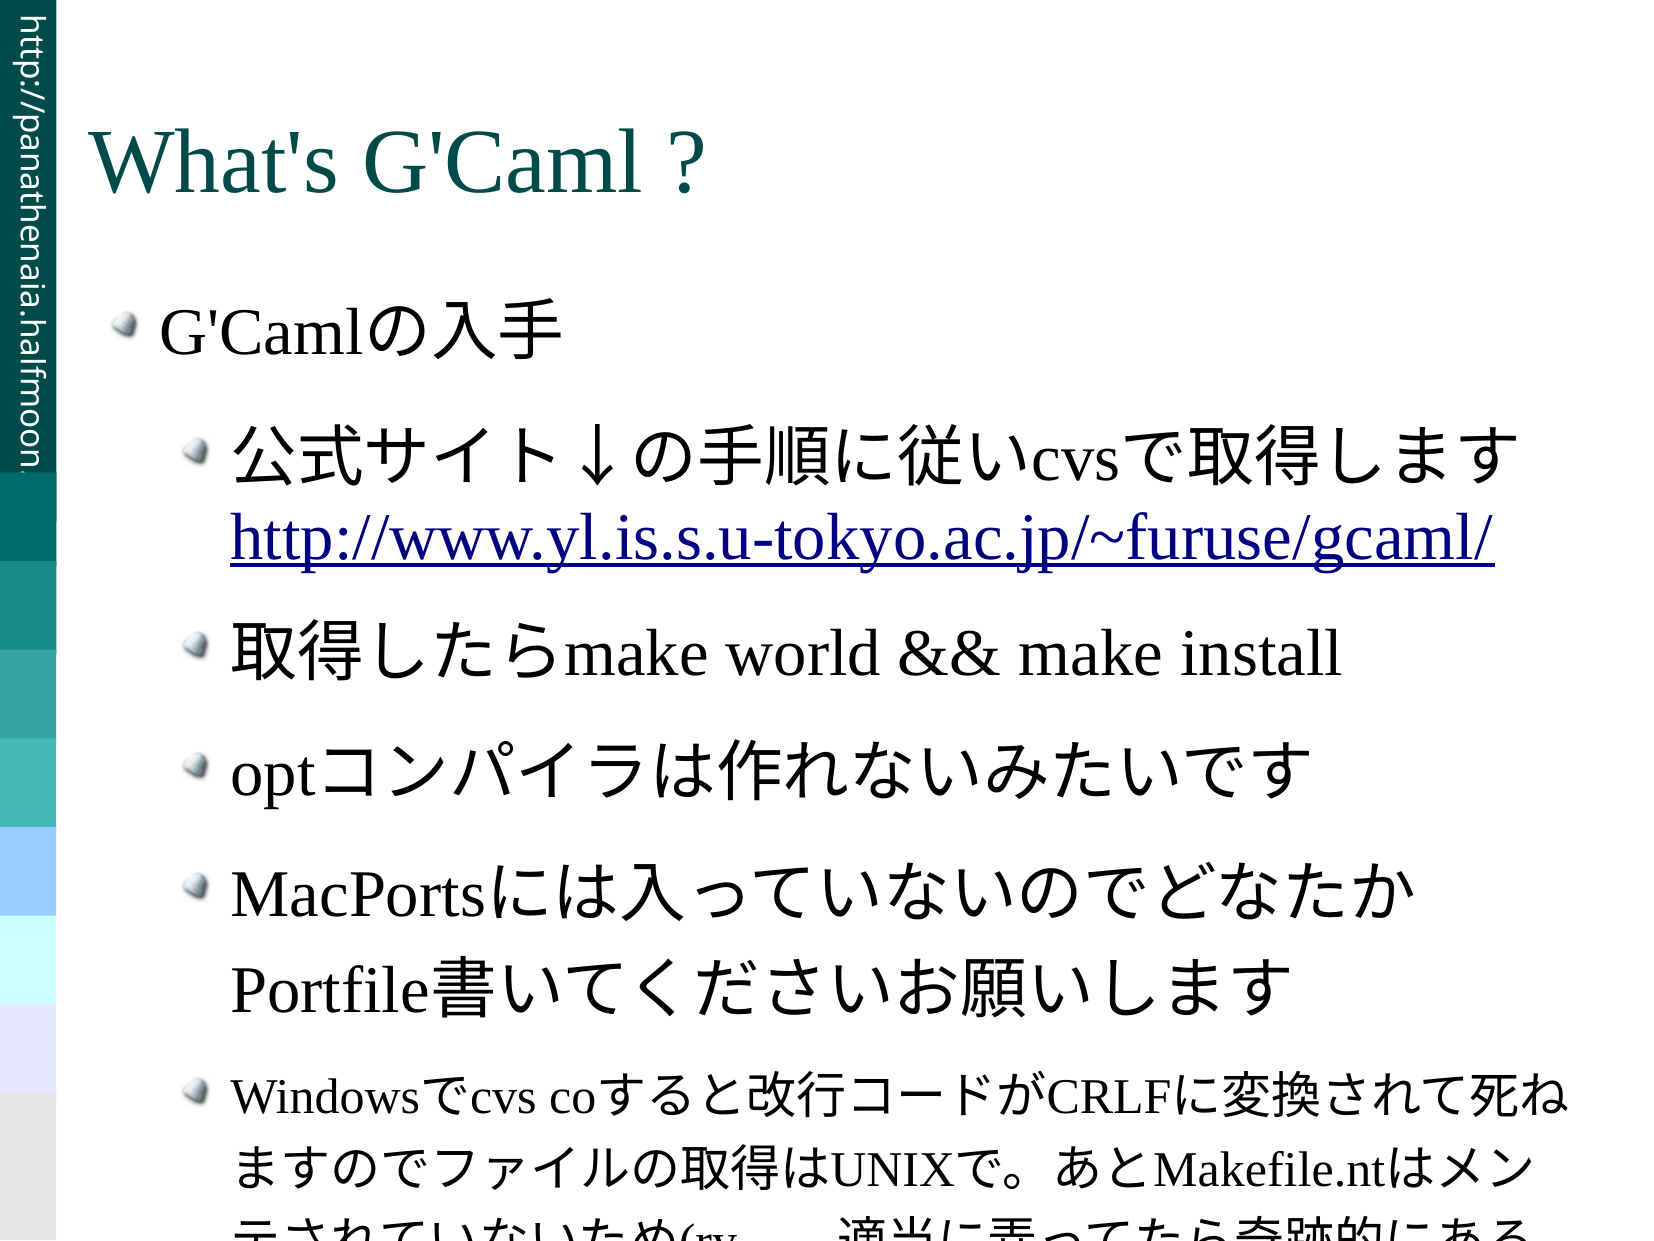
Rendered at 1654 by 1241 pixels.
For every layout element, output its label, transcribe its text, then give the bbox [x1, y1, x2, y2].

title What's G'Caml ? [88, 57, 1577, 265]
list G'Camlの入手 公式サイト↓の手順に従いcvsで取得します http://www.yl.is.s.u-tokyo.ac.jp/~furuse/gcaml/ 取得したらmake world && make install optコンパイラは作れないみたいです MacPortsには入っていないのでどなたかPortfile書いてくださいお願いします Windowsでcvs coすると改行コードがCRLFに変換されて死ねますのでファイルの取得はUNIXで。あとMakefile.ntはメンテされていないため(ry……適当に弄ってたら奇跡的にある程度動くようになったものを↓に置いてます http://panathenaia.halfmoon.jp/alang/ocaml.html [88, 277, 1577, 1241]
